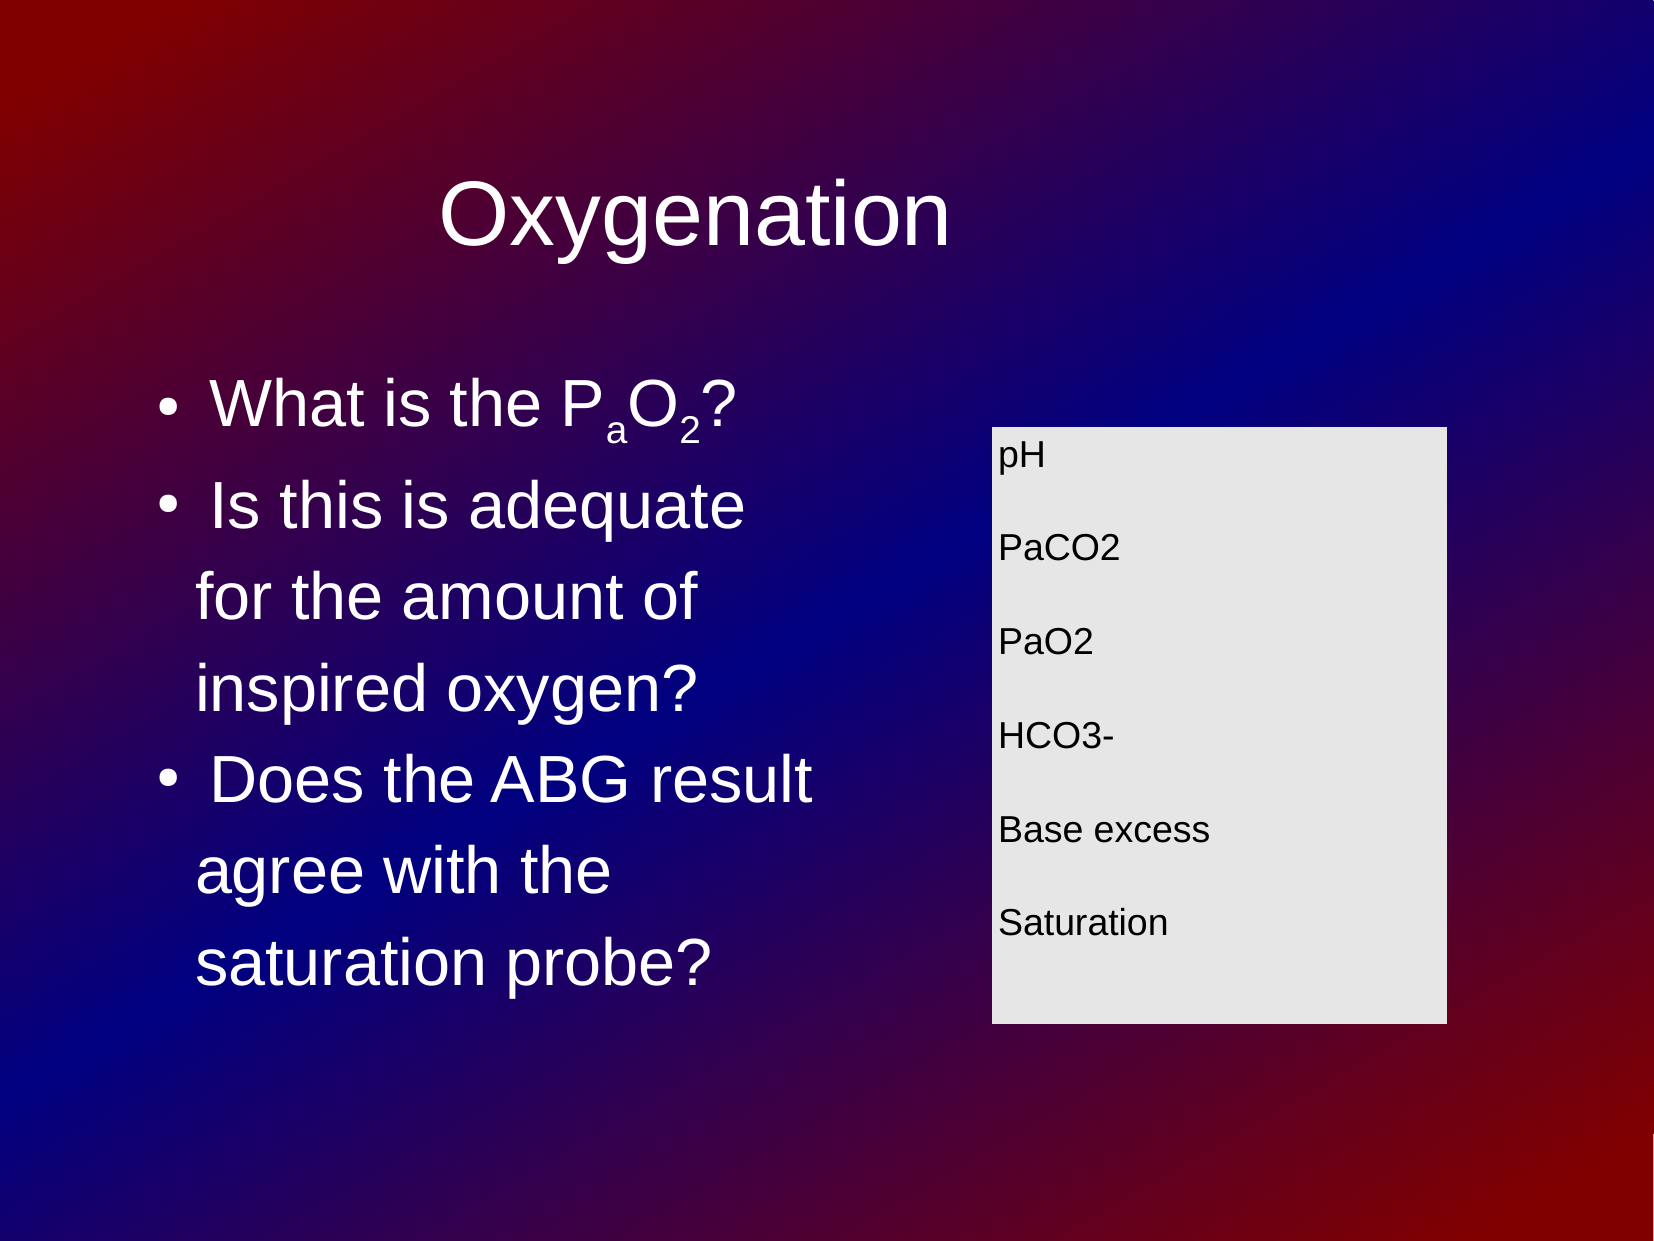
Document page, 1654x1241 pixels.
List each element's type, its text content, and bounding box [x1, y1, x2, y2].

table_cell Saturation [992, 896, 1233, 1024]
table_cell [1233, 708, 1447, 802]
table_cell [1233, 521, 1447, 615]
table_cell [1233, 615, 1447, 708]
list What is the PaO2? Is this is adequate for the amount of inspired oxygen? Does the ABG result agree with the saturation probe? [124, 358, 1530, 1115]
table_cell PaO2 [992, 615, 1233, 708]
table_cell Base excess [992, 802, 1233, 896]
table_cell HCO3- [992, 708, 1233, 802]
table_cell [1233, 802, 1447, 896]
table_header pH [992, 427, 1233, 521]
table_cell PaCO2 [992, 521, 1233, 615]
title Oxygenation [124, 110, 1268, 317]
table_cell [1233, 896, 1447, 1024]
table_header [1233, 427, 1447, 521]
